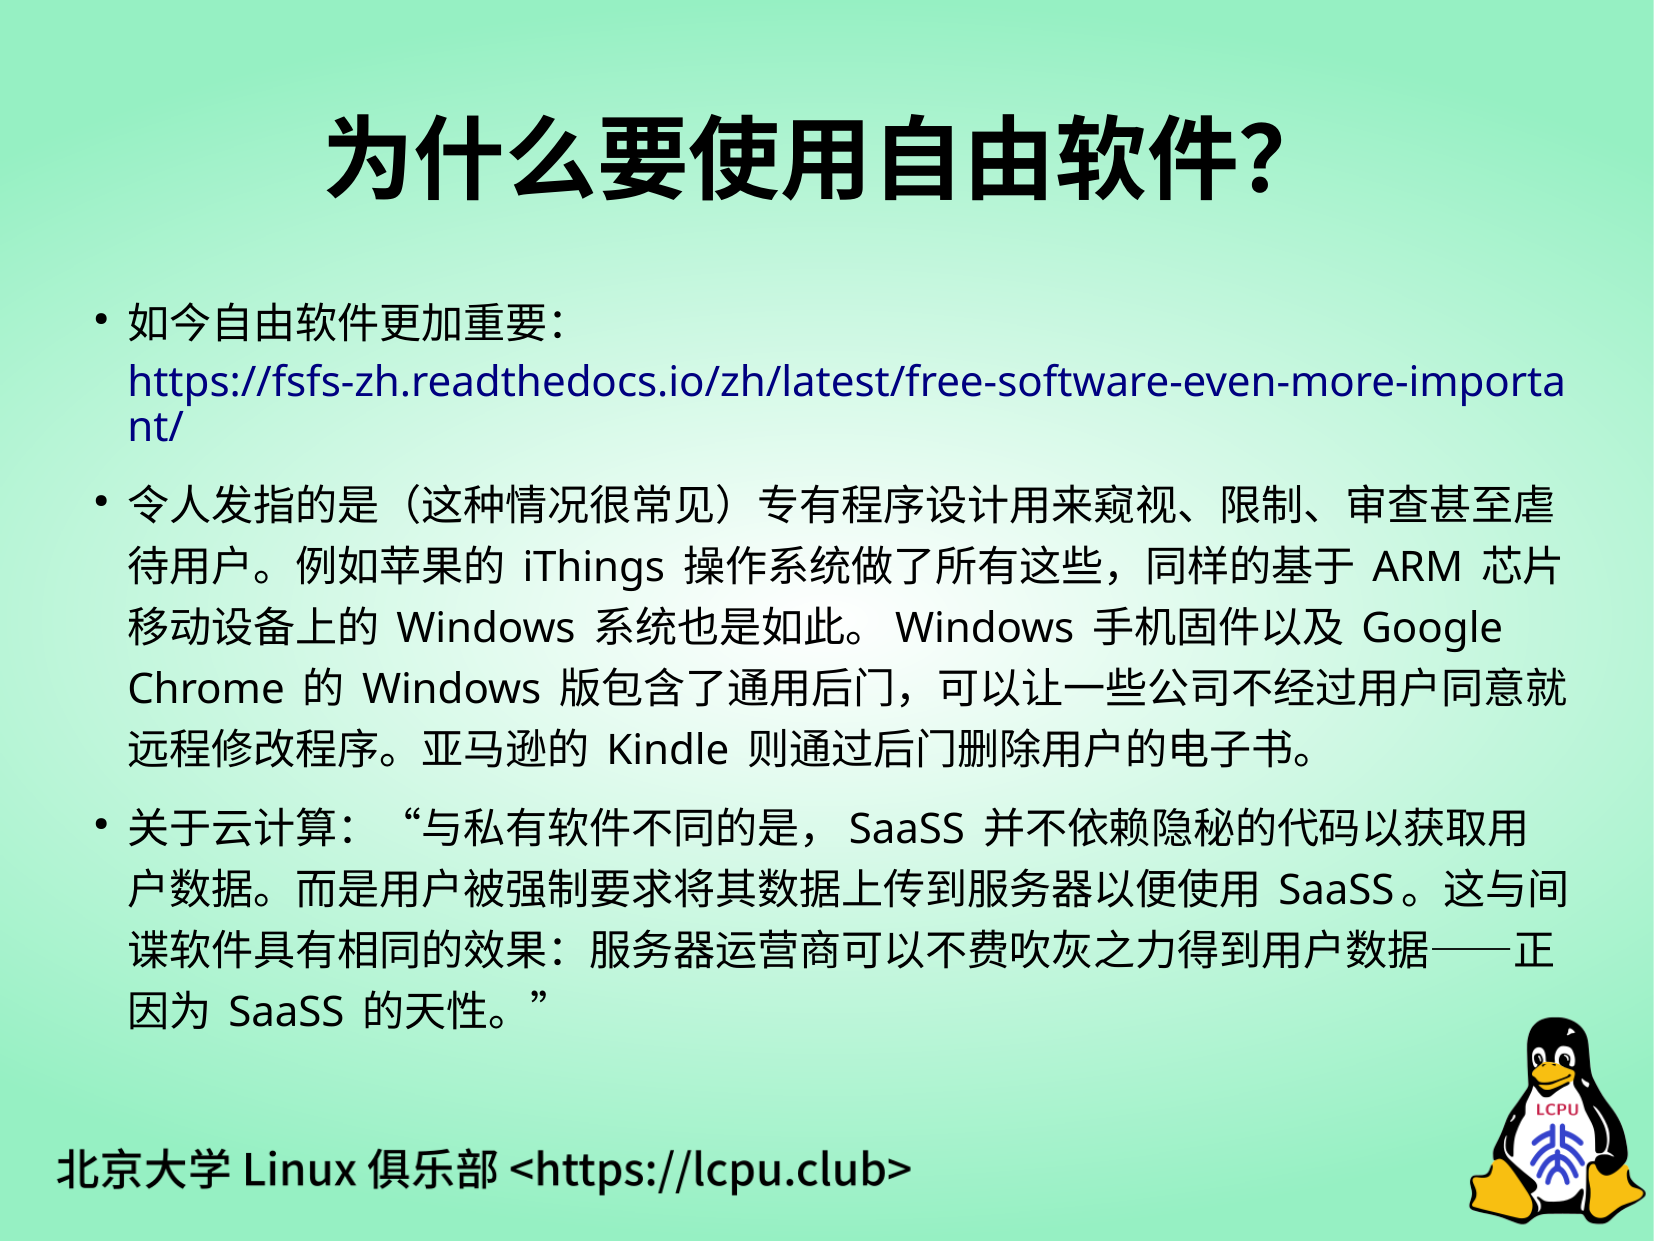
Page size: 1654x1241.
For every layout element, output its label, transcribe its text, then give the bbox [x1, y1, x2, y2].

list 如今自由软件更加重要：https://fsfs-zh.readthedocs.io/zh/latest/free-software-even-more-important/ 令人发指的是（这种情况很常见）专有程序设计用来窥视、限制、审查甚至虐待用户。例如苹果的 iThings 操作系统做了所有这些，同样的基于 ARM 芯片移动设备上的 Windows 系统也是如此。Windows 手机固件以及 Google Chrome 的 Windows 版包含了通用后门，可以让一些公司不经过用户同意就远程修改程序。亚马逊的 Kindle 则通过后门删除用户的电子书。 关于云计算：“与私有软件不同的是，SaaSS 并不依赖隐秘的代码以获取用户数据。而是用户被强制要求将其数据上传到服务器以便使用 SaaSS。这与间谍软件具有相同的效果：服务器运营商可以不费吹灰之力得到用户数据——正因为 SaaSS 的天性。” [82, 290, 1571, 1010]
picture [0, 0, 1654, 1241]
title 为什么要使用自由软件？ [82, 49, 1571, 257]
